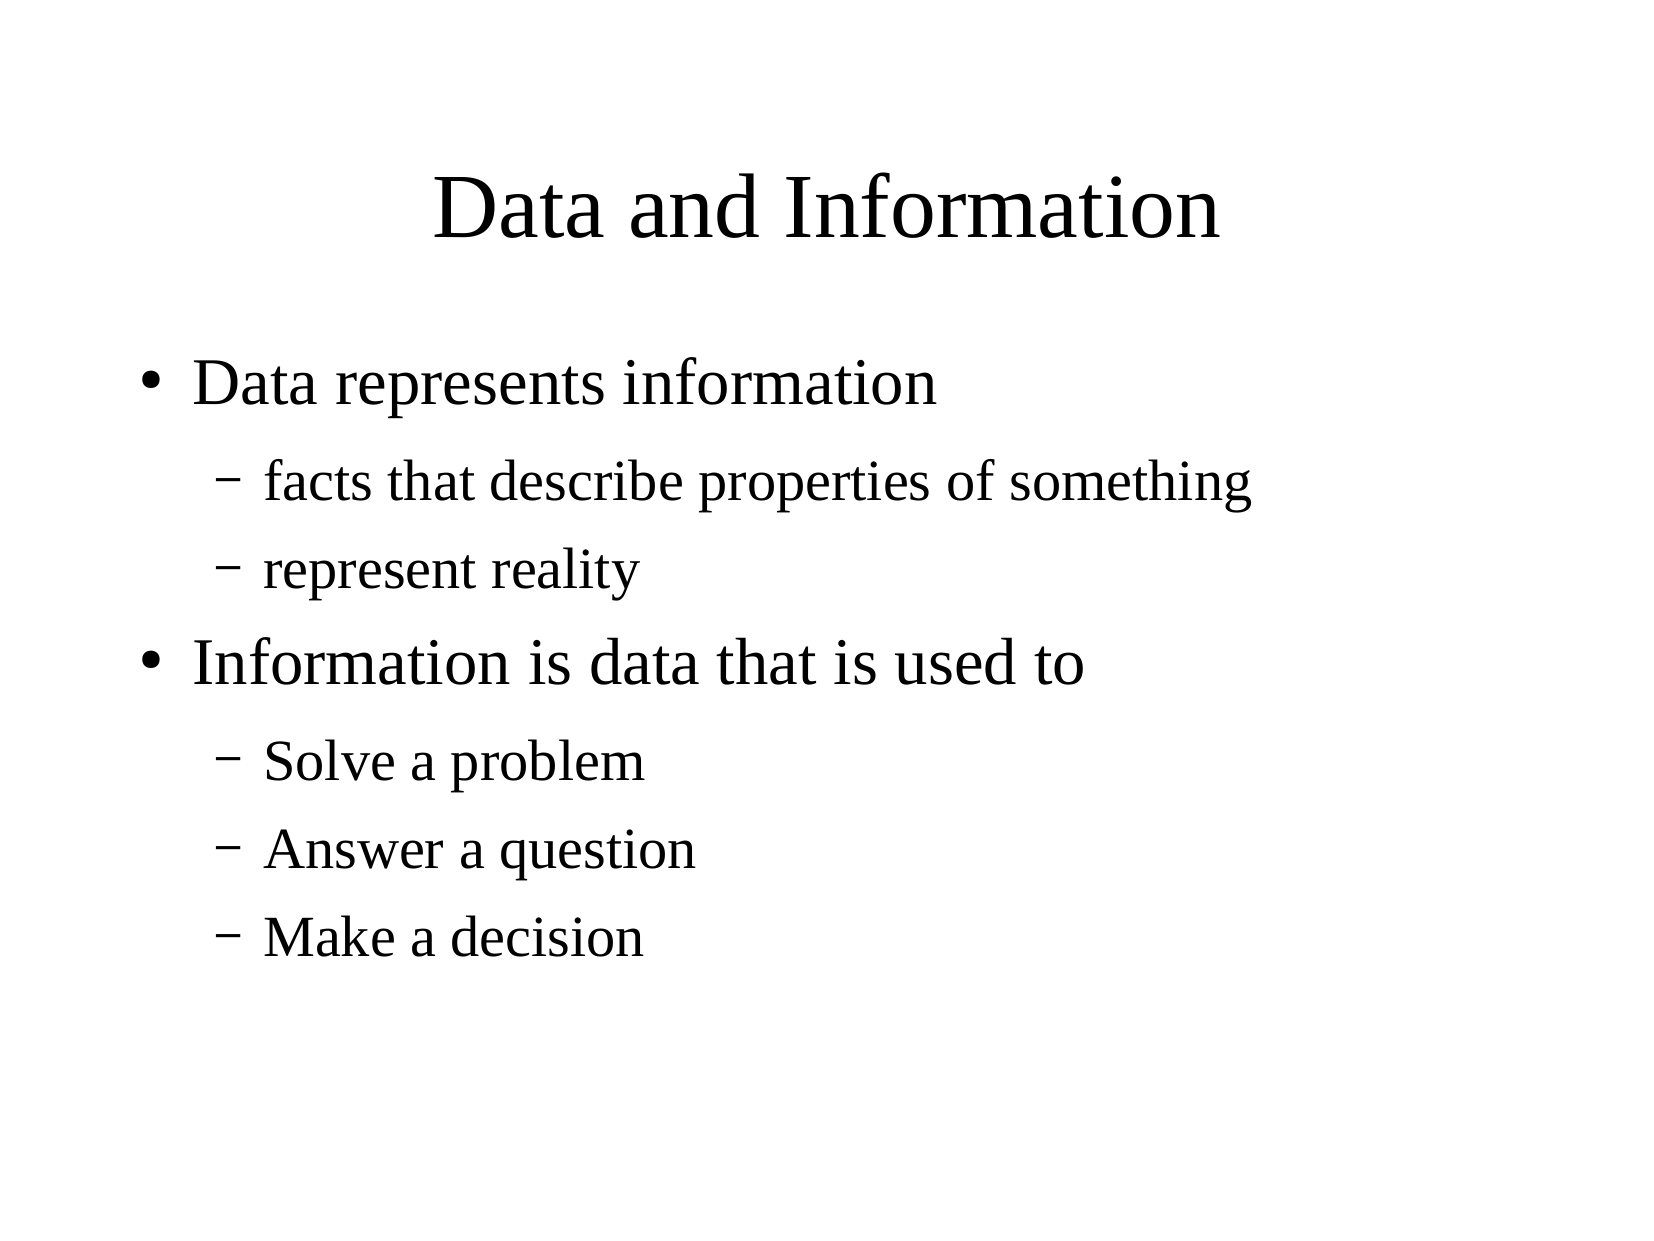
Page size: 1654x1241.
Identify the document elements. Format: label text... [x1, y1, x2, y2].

title Data and Information [121, 102, 1534, 311]
list Data represents information facts that describe properties of something represent reality Information is data that is used to Solve a problem Answer a question Make a decision [121, 344, 1534, 1127]
